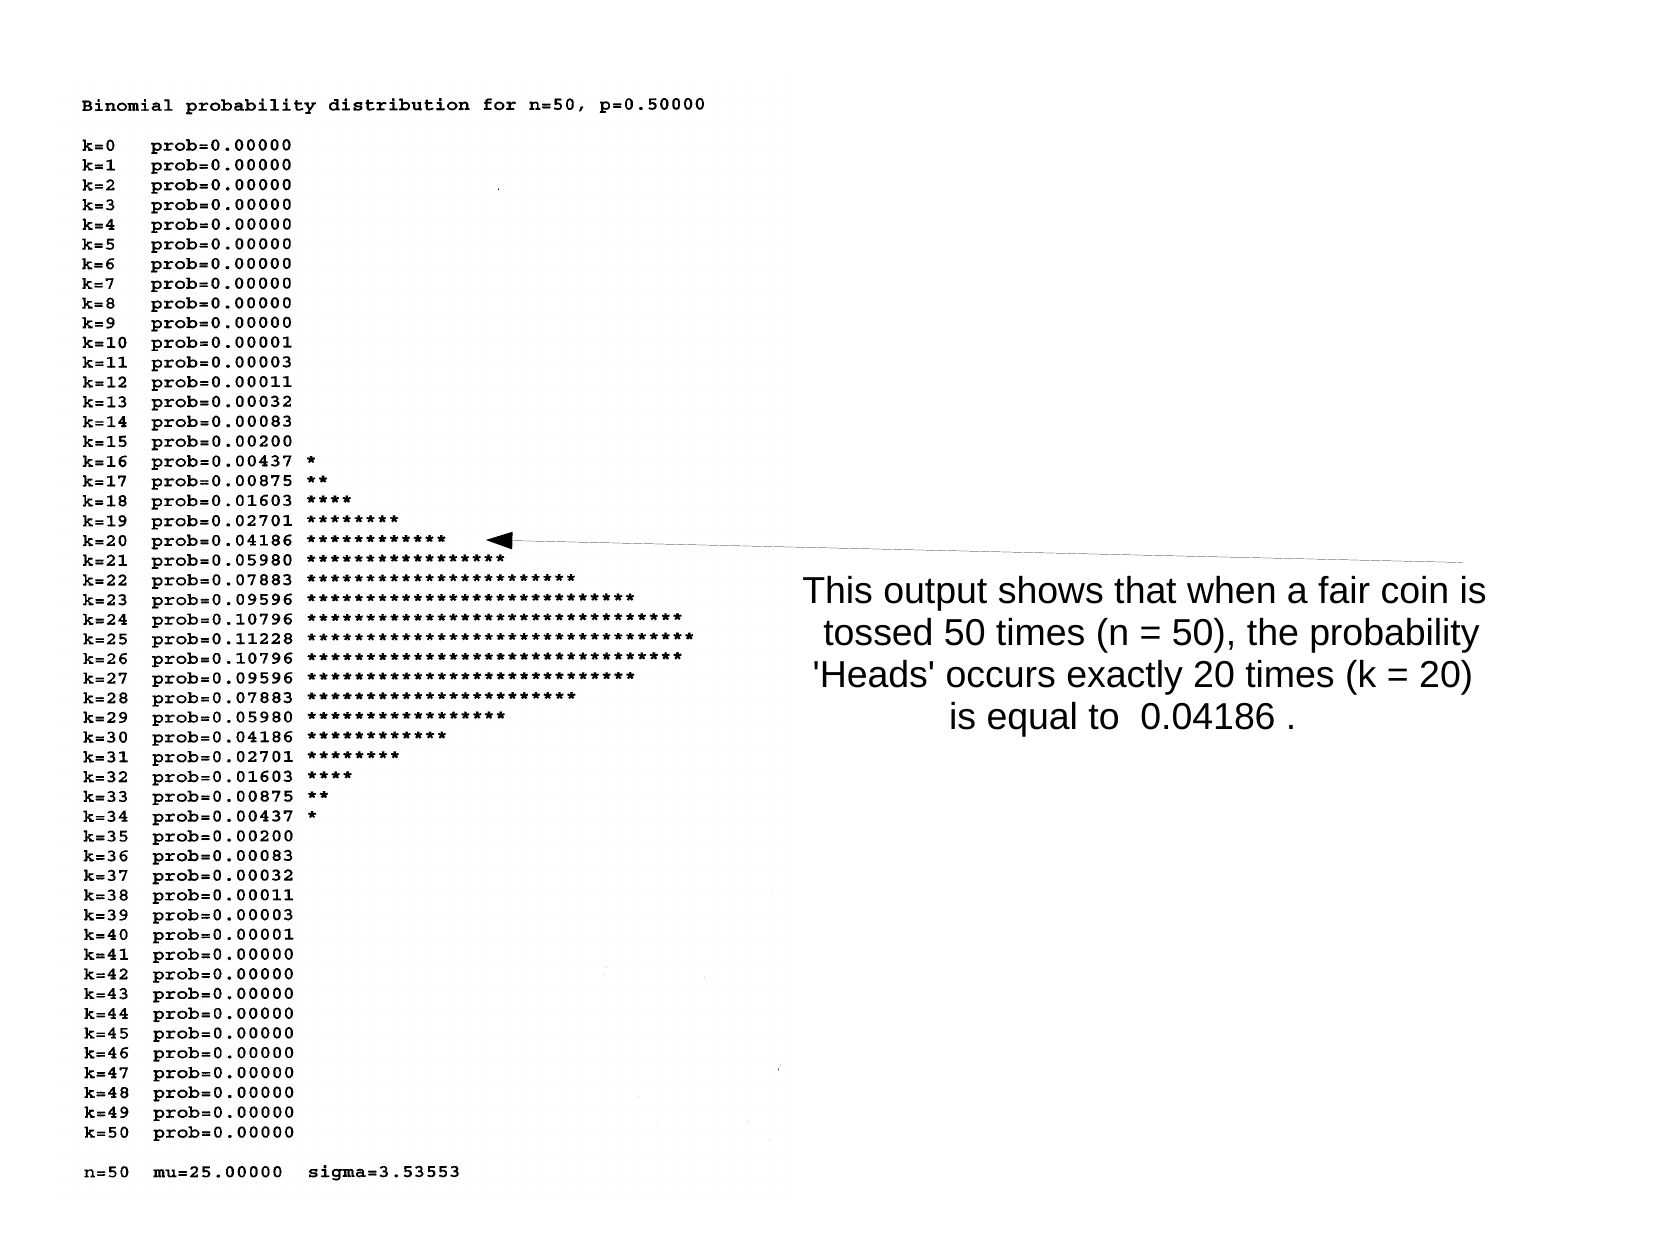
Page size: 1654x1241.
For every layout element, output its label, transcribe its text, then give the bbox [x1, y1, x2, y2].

text_box This output shows that when a fair coin is tossed 50 times (n = 50), the probability 'Heads' occurs exactly 20 times (k = 20) is equal to 0.04186 . [787, 562, 1506, 746]
picture [56, 74, 788, 1201]
